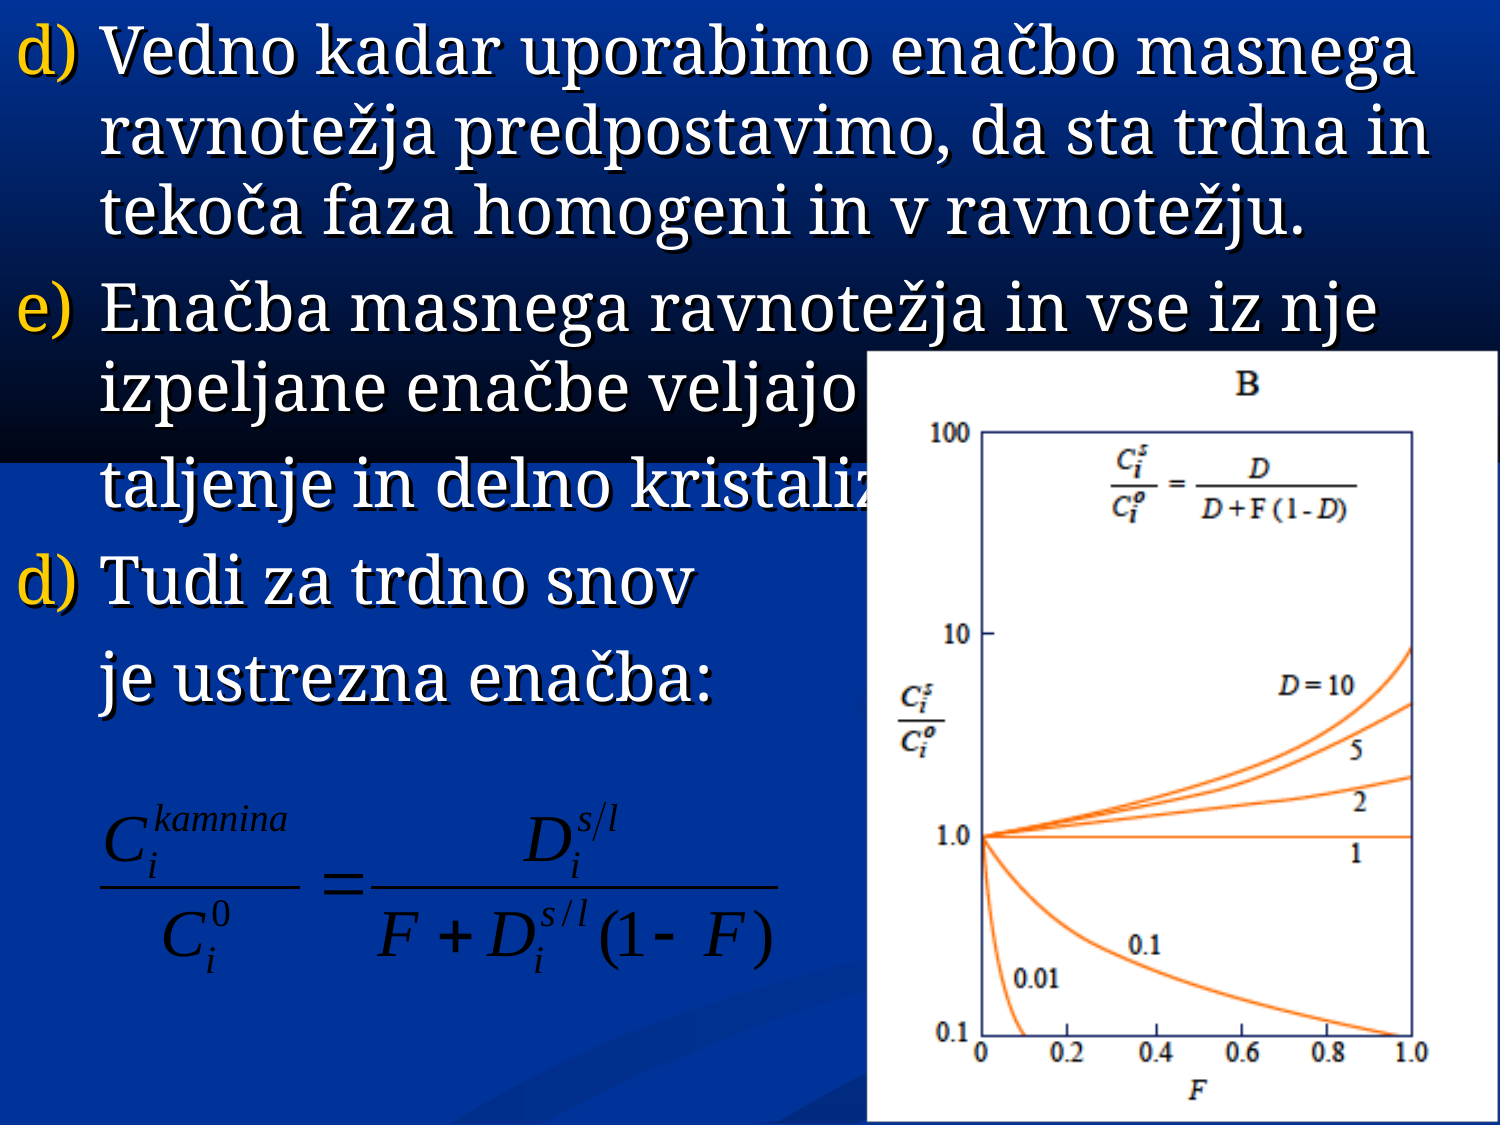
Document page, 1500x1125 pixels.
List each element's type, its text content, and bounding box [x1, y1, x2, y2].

picture [865, 349, 1500, 1125]
chart [88, 786, 793, 988]
list Vedno kadar uporabimo enačbo masnega ravnotežja predpostavimo, da sta trdna in tekoča faza homogeni in v ravnotežju. Enačba masnega ravnotežja in vse iz nje izpeljane enačbe veljajo tudi za delno taljenje in delno kristalizacijo. Tudi za trdno snov je ustrezna enačba: [0, 0, 1500, 1125]
